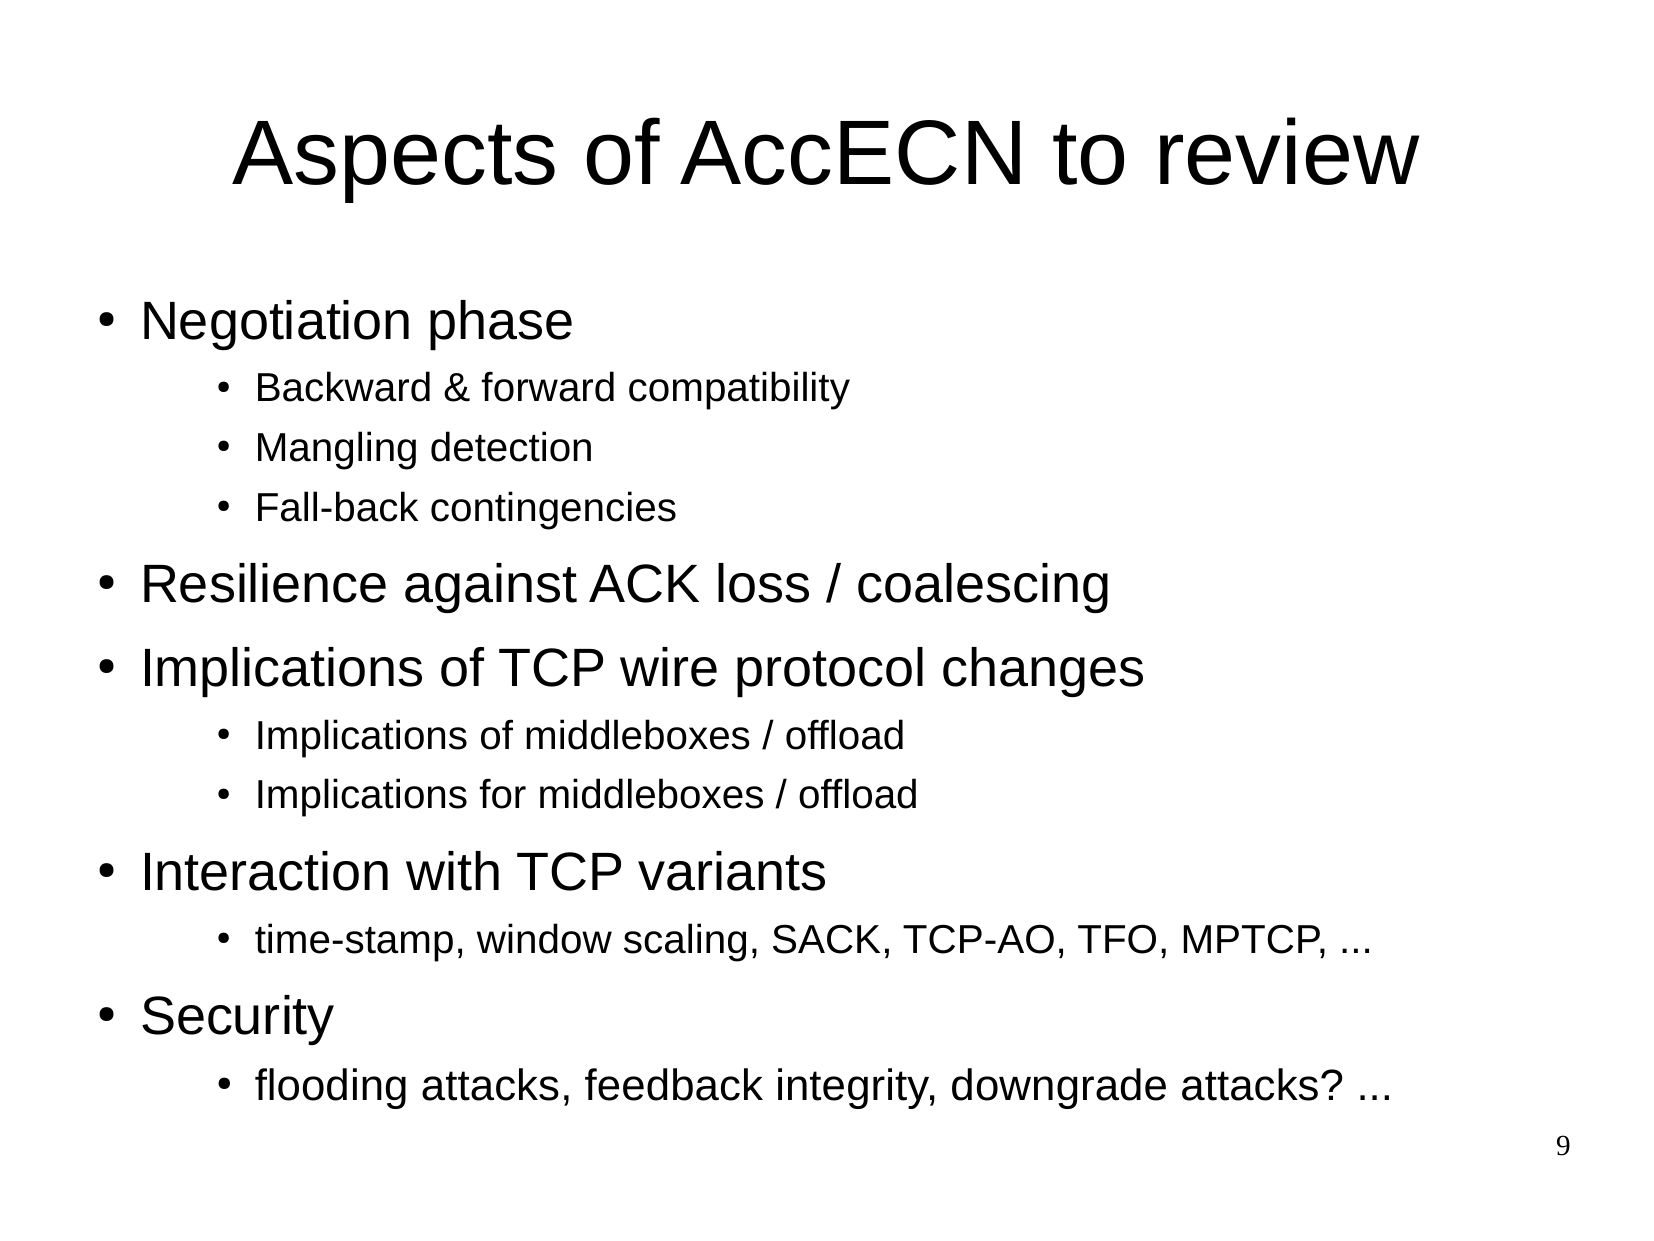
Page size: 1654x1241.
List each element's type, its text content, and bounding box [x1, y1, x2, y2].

title Aspects of AccECN to review [82, 49, 1571, 257]
list Negotiation phase Backward & forward compatibility Mangling detection Fall-back contingencies Resilience against ACK loss / coalescing Implications of TCP wire protocol changes Implications of middleboxes / offload Implications for middleboxes / offload Interaction with TCP variants time-stamp, window scaling, SACK, TCP-AO, TFO, MPTCP, ... Security flooding attacks, feedback integrity, downgrade attacks? ... [82, 290, 1571, 1118]
